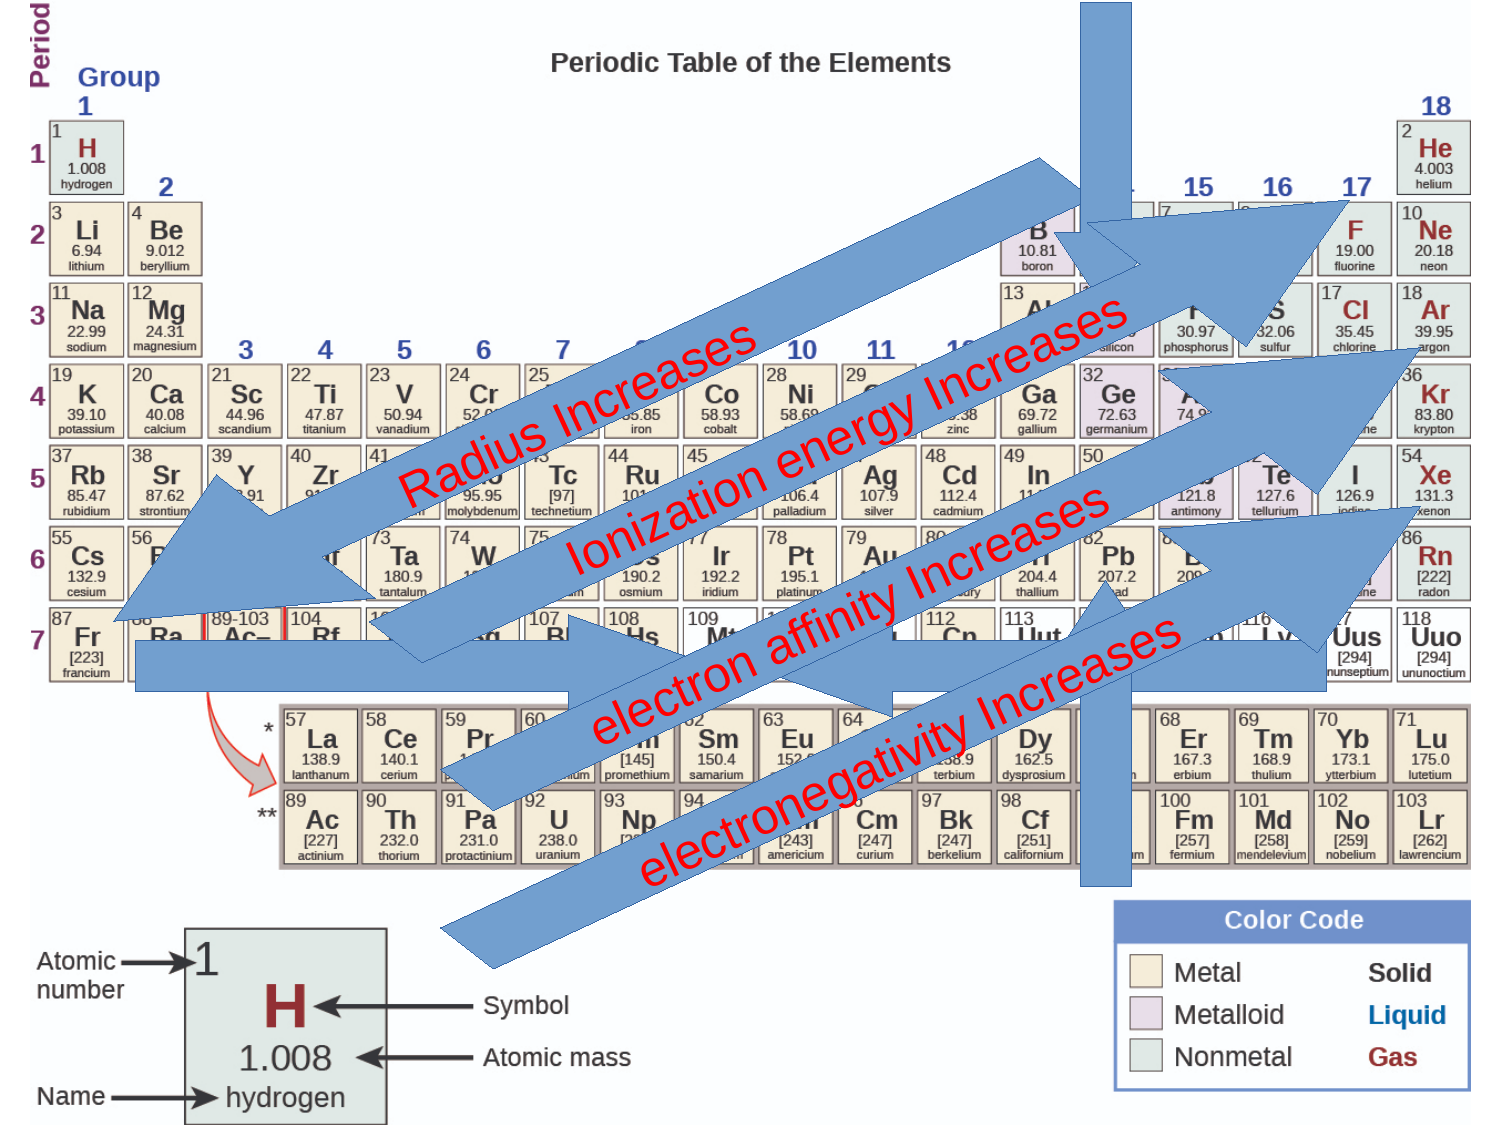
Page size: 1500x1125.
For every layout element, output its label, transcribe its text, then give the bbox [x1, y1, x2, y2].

text_box Ionization energy Increases [541, 246, 1221, 652]
text_box electron affinity Increases [564, 444, 1160, 771]
text_box electronegativity Increases [612, 580, 1220, 913]
text_box Radius Increases [374, 274, 822, 533]
text_box [1132, 347, 1421, 503]
text_box [440, 848, 637, 969]
picture [30, 0, 1471, 1125]
text_box [440, 711, 591, 811]
text_box [1080, 506, 1421, 887]
text_box [1067, 580, 1127, 637]
text_box [135, 541, 677, 704]
text_box [113, 2, 1350, 622]
text_box [790, 633, 1060, 718]
